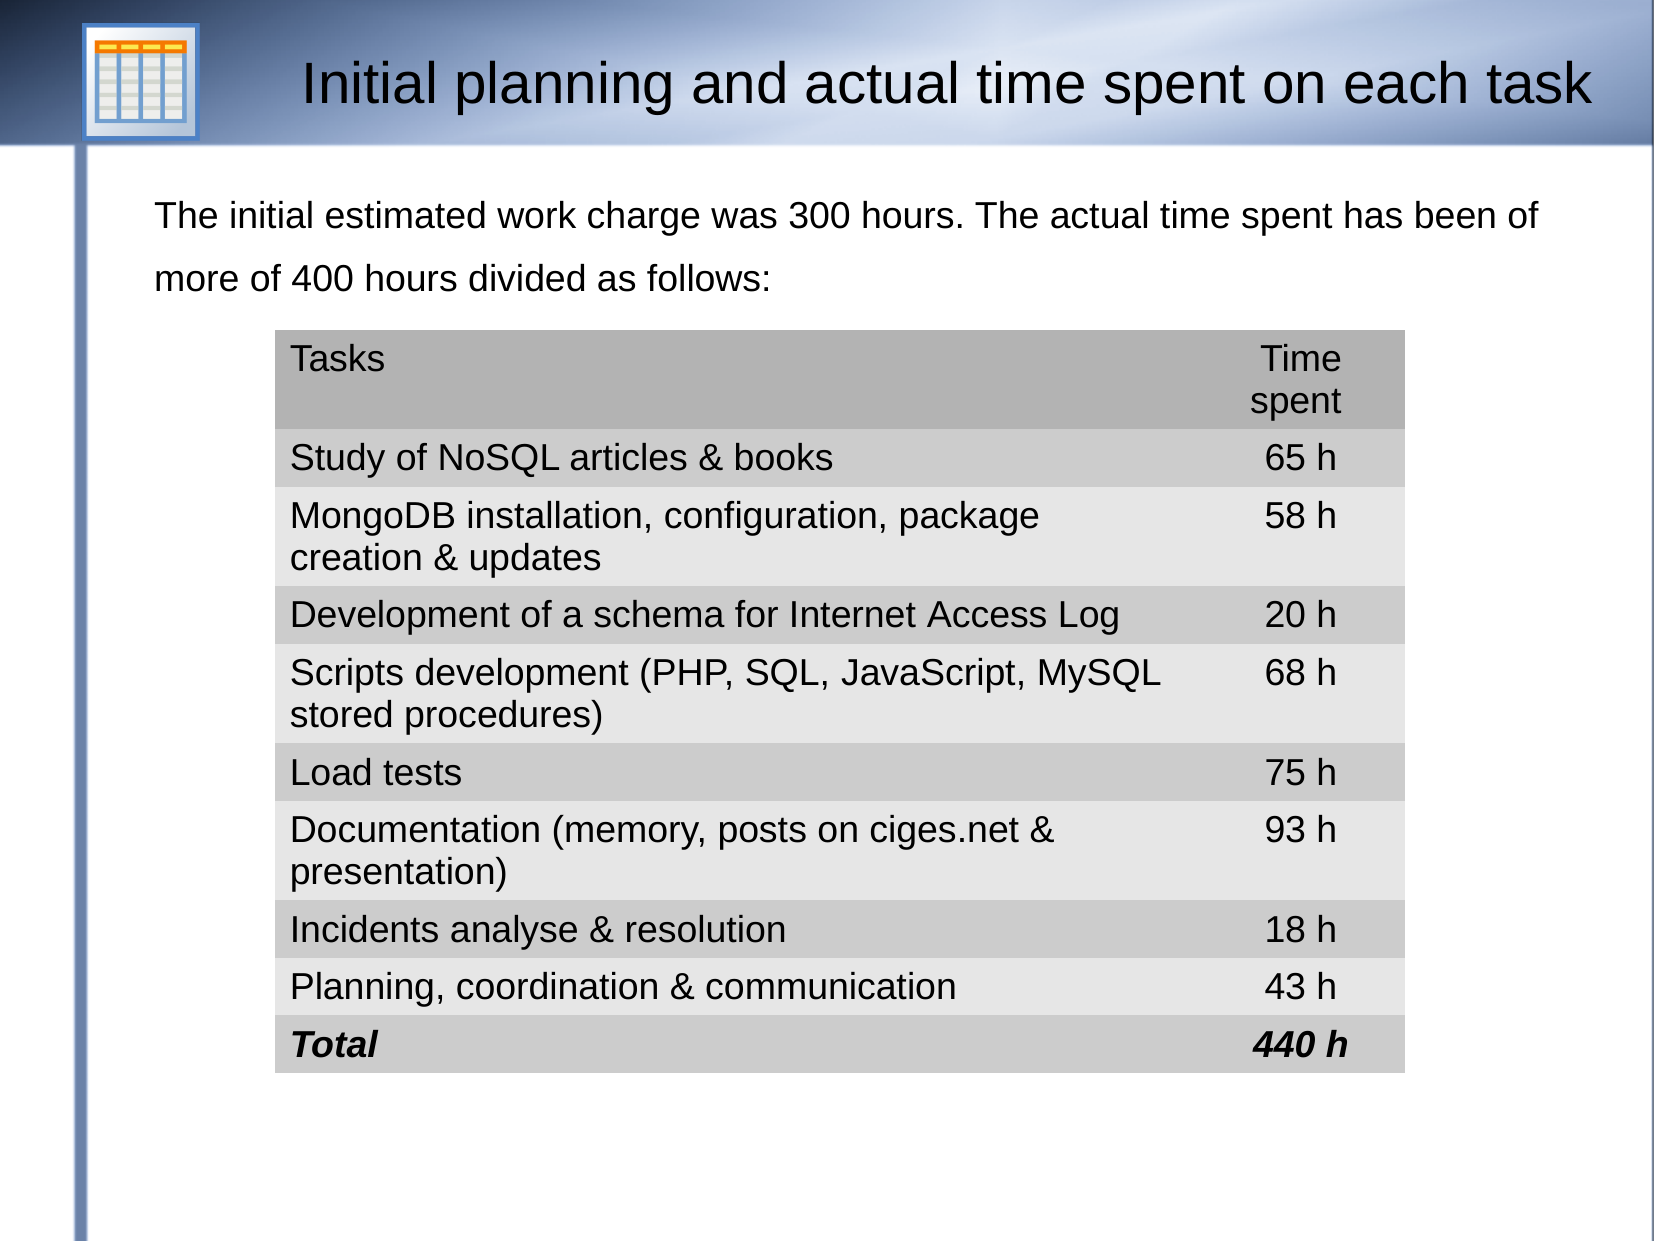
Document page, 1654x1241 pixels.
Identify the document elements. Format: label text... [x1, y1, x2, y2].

table_cell Development of a schema for Internet Access Log [275, 586, 1197, 644]
list The initial estimated work charge was 300 hours. The actual time spent has been of more of 400 hours divided as follows: [154, 173, 1596, 1123]
table_cell 68 h [1197, 644, 1405, 743]
table_cell MongoDB installation, configuration, package creation & updates [275, 487, 1197, 586]
table_cell Study of NoSQL articles & books [275, 429, 1197, 487]
table_cell 43 h [1197, 958, 1405, 1015]
table_cell 18 h [1197, 900, 1405, 958]
table_cell Planning, coordination & communication [275, 958, 1197, 1015]
title Initial planning and actual time spent on each task [206, 49, 1596, 118]
table_cell 65 h [1197, 429, 1405, 487]
table_cell 58 h [1197, 487, 1405, 586]
table_cell 440 h [1197, 1015, 1405, 1073]
table_cell Total [275, 1015, 1197, 1073]
picture [0, 0, 1654, 1241]
table_cell Load tests [275, 743, 1197, 801]
table_cell 93 h [1197, 801, 1405, 900]
table_header Time spent [1197, 330, 1405, 429]
table_cell 75 h [1197, 743, 1405, 801]
table_cell Documentation (memory, posts on ciges.net & presentation) [275, 801, 1197, 900]
table_header Tasks [275, 330, 1197, 429]
table_cell Incidents analyse & resolution [275, 900, 1197, 958]
table_cell Scripts development (PHP, SQL, JavaScript, MySQL stored procedures) [275, 644, 1197, 743]
table_cell 20 h [1197, 586, 1405, 644]
